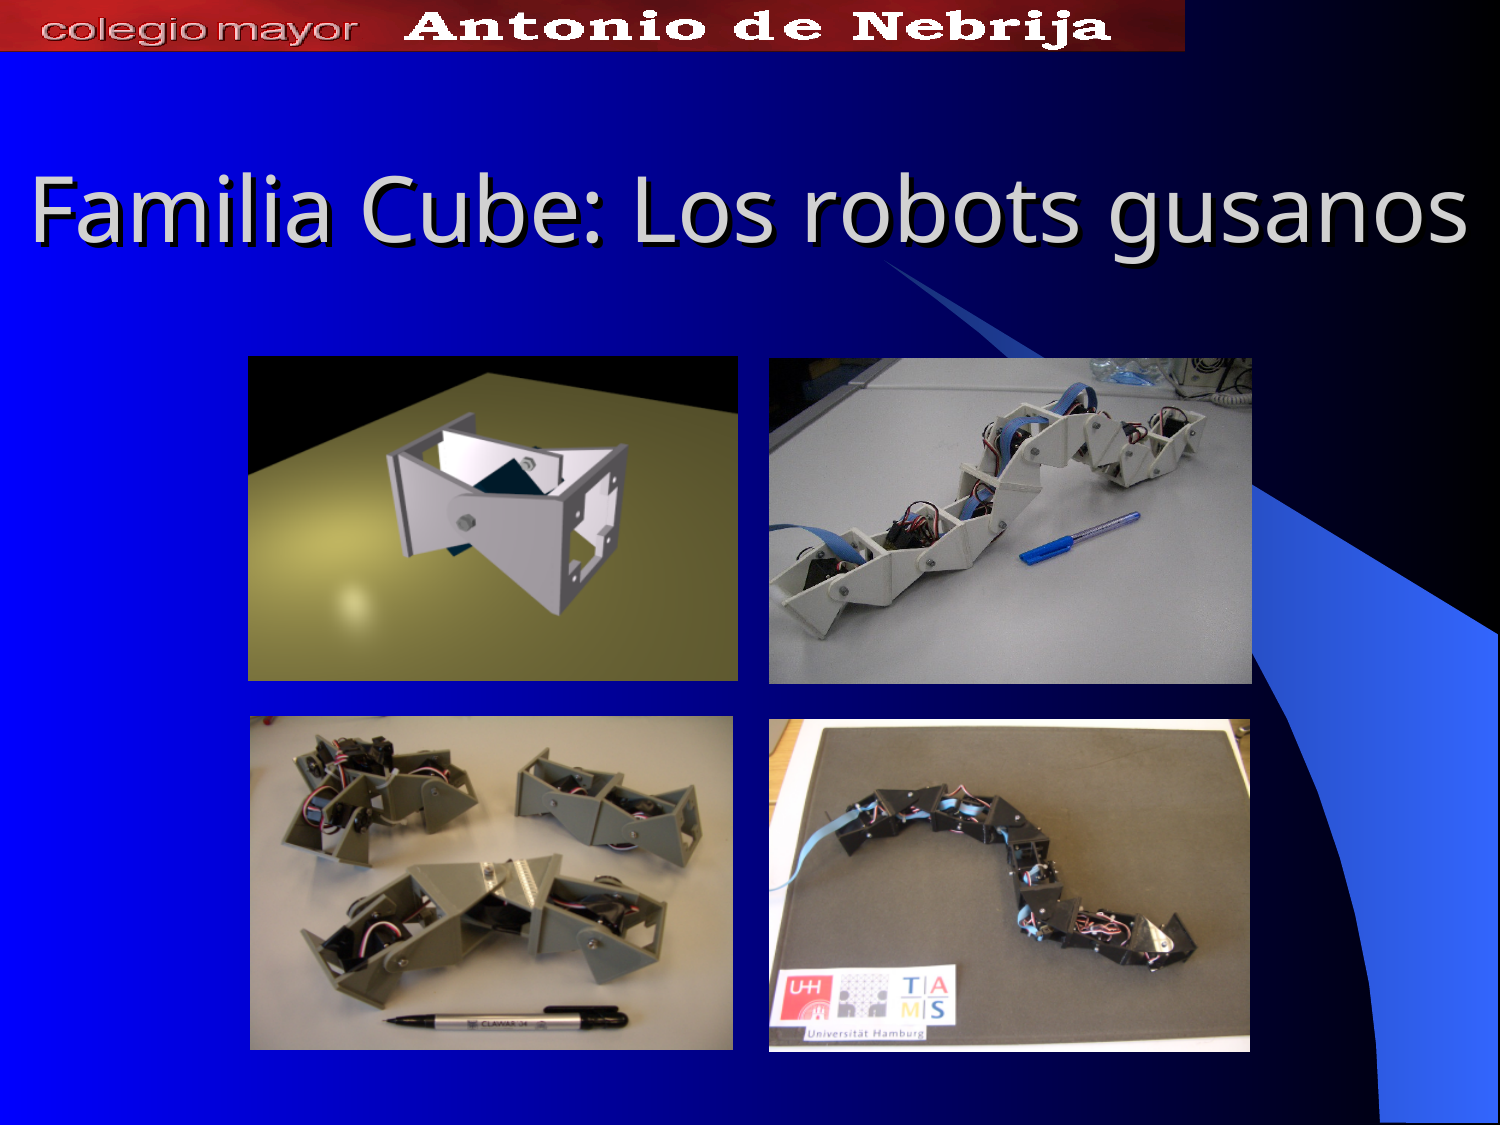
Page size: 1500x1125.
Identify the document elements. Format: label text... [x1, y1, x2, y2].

picture [769, 358, 1252, 684]
title Familia Cube: Los robots gusanos [0, 92, 1500, 322]
picture [248, 356, 738, 681]
picture [769, 719, 1250, 1052]
picture [0, 0, 1185, 52]
picture [250, 716, 733, 1050]
